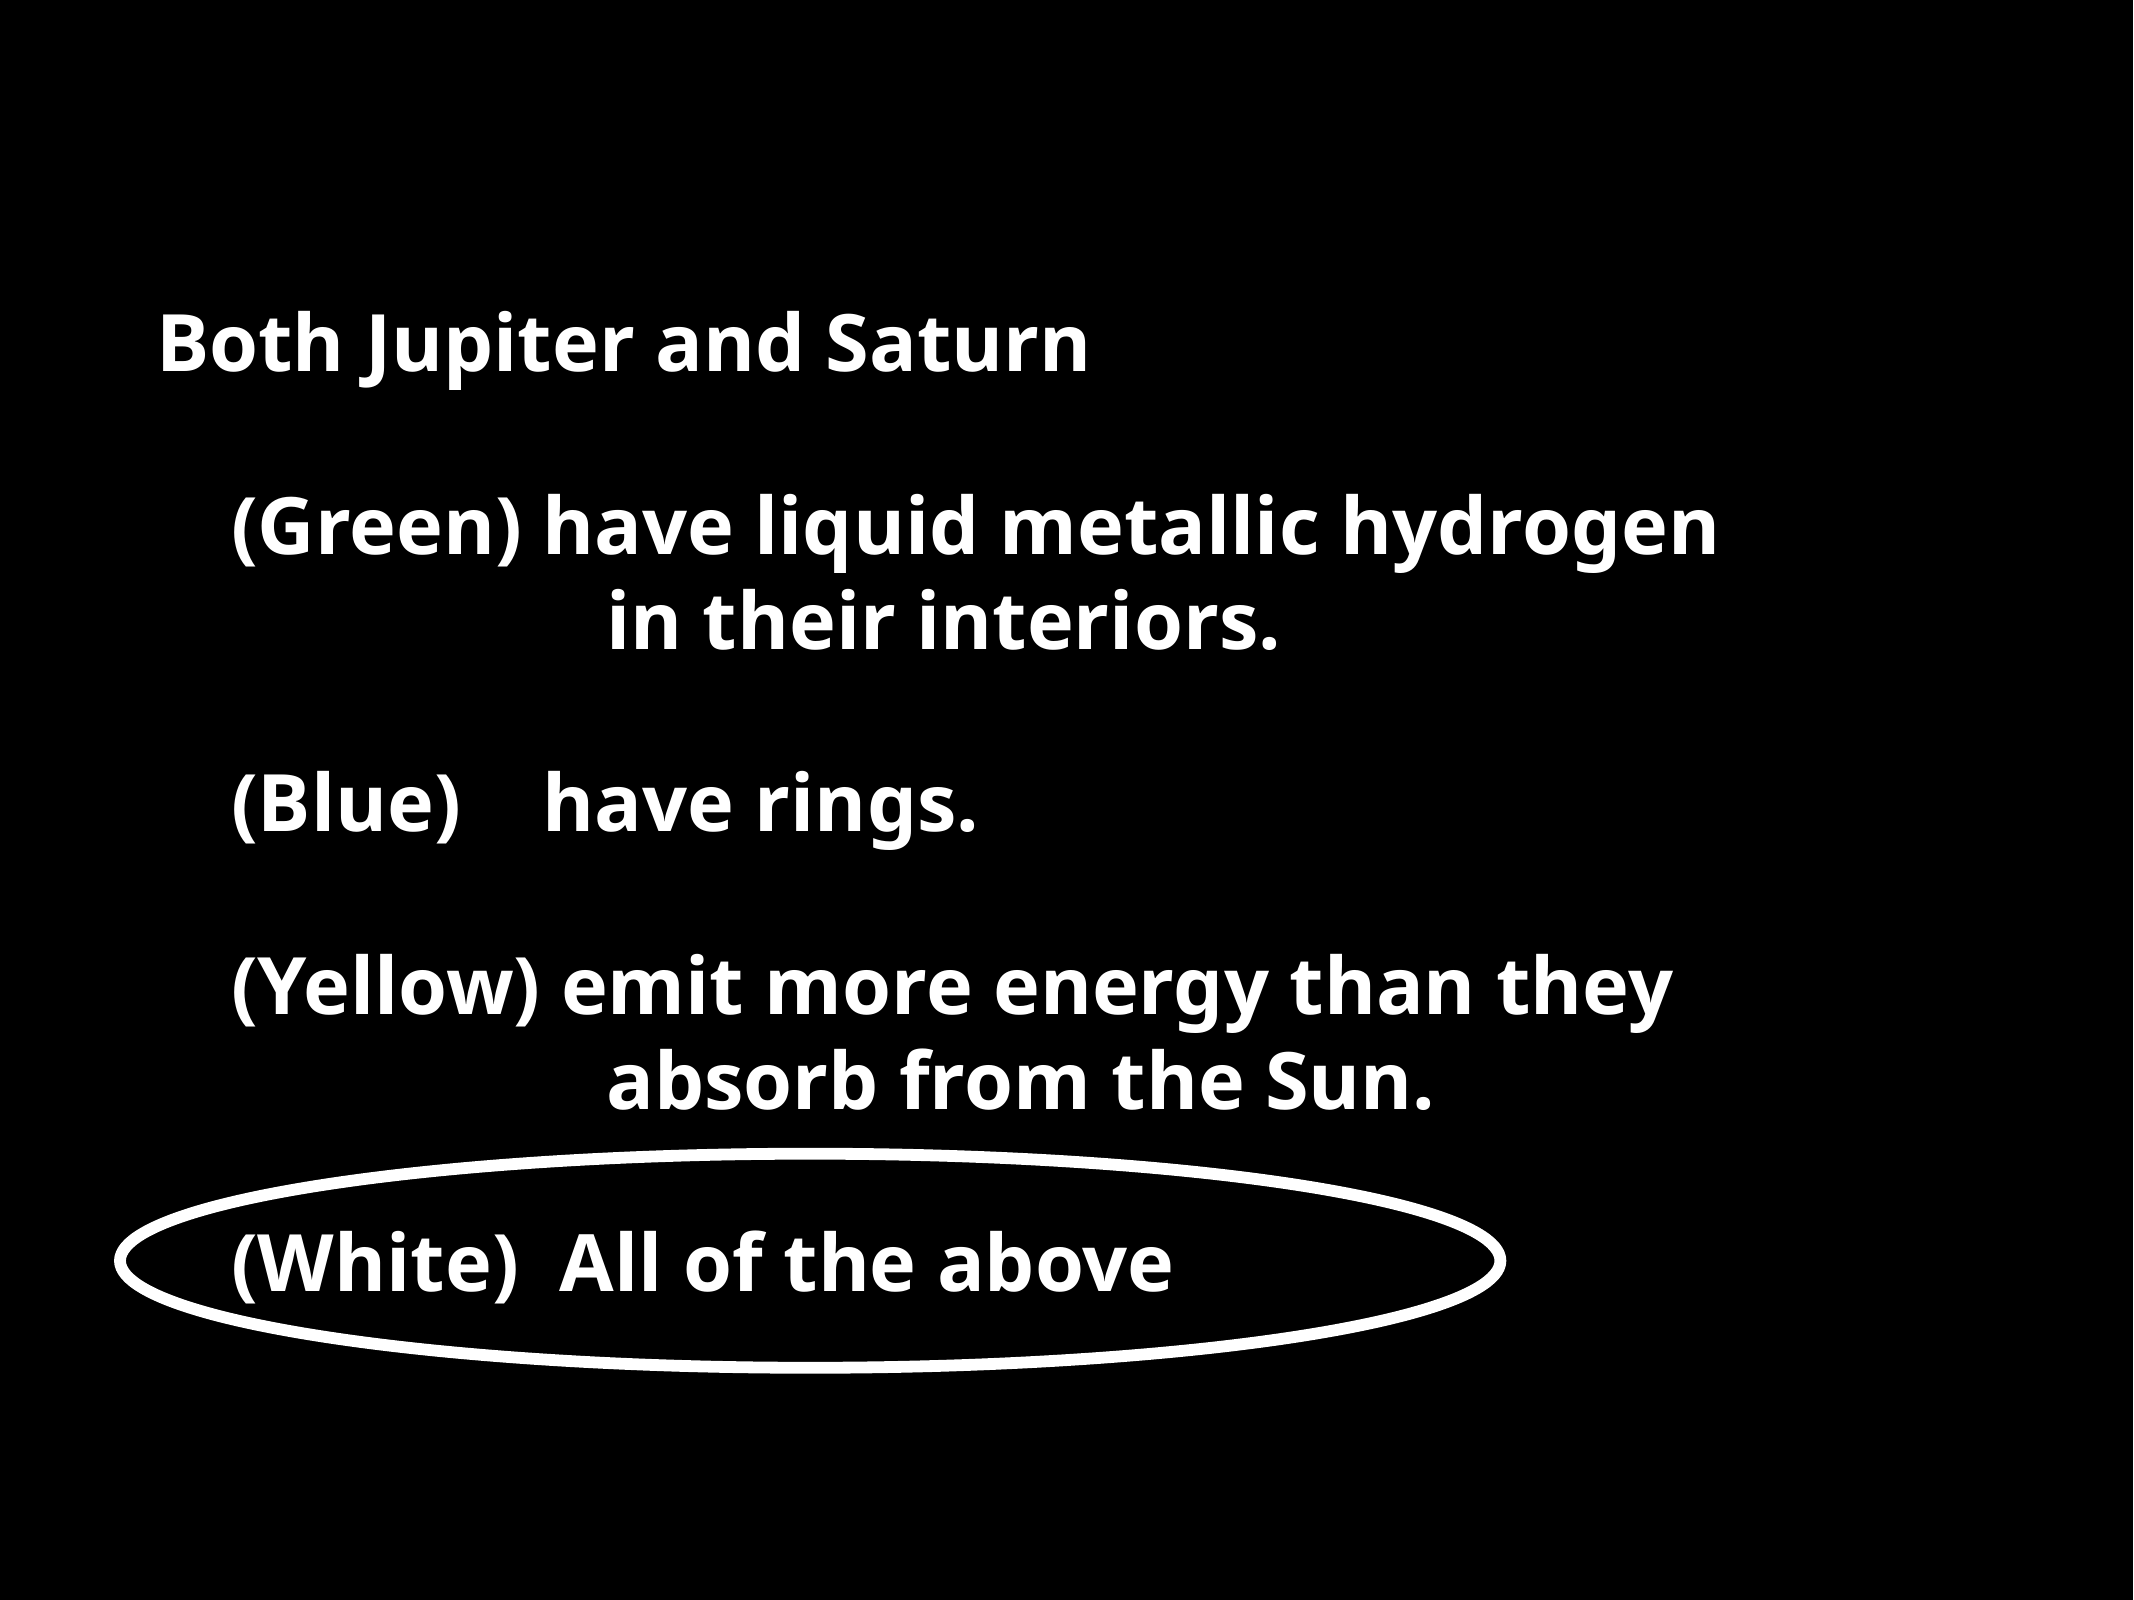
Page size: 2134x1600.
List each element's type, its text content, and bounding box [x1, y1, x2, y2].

list Both Jupiter and Saturn (Green) have liquid metallic hydrogen in their interiors. (Blue) have rings. (Yellow) emit more energy than they absorb from the Sun. (White) All of the above [156, 208, 1978, 1392]
list Both Jupiter and Saturn (Green) have liquid metallic hydrogen in their interiors. (Blue) have rings. (Yellow) emit more energy than they absorb from the Sun. (White) All of the above [156, 1160, 1494, 1361]
